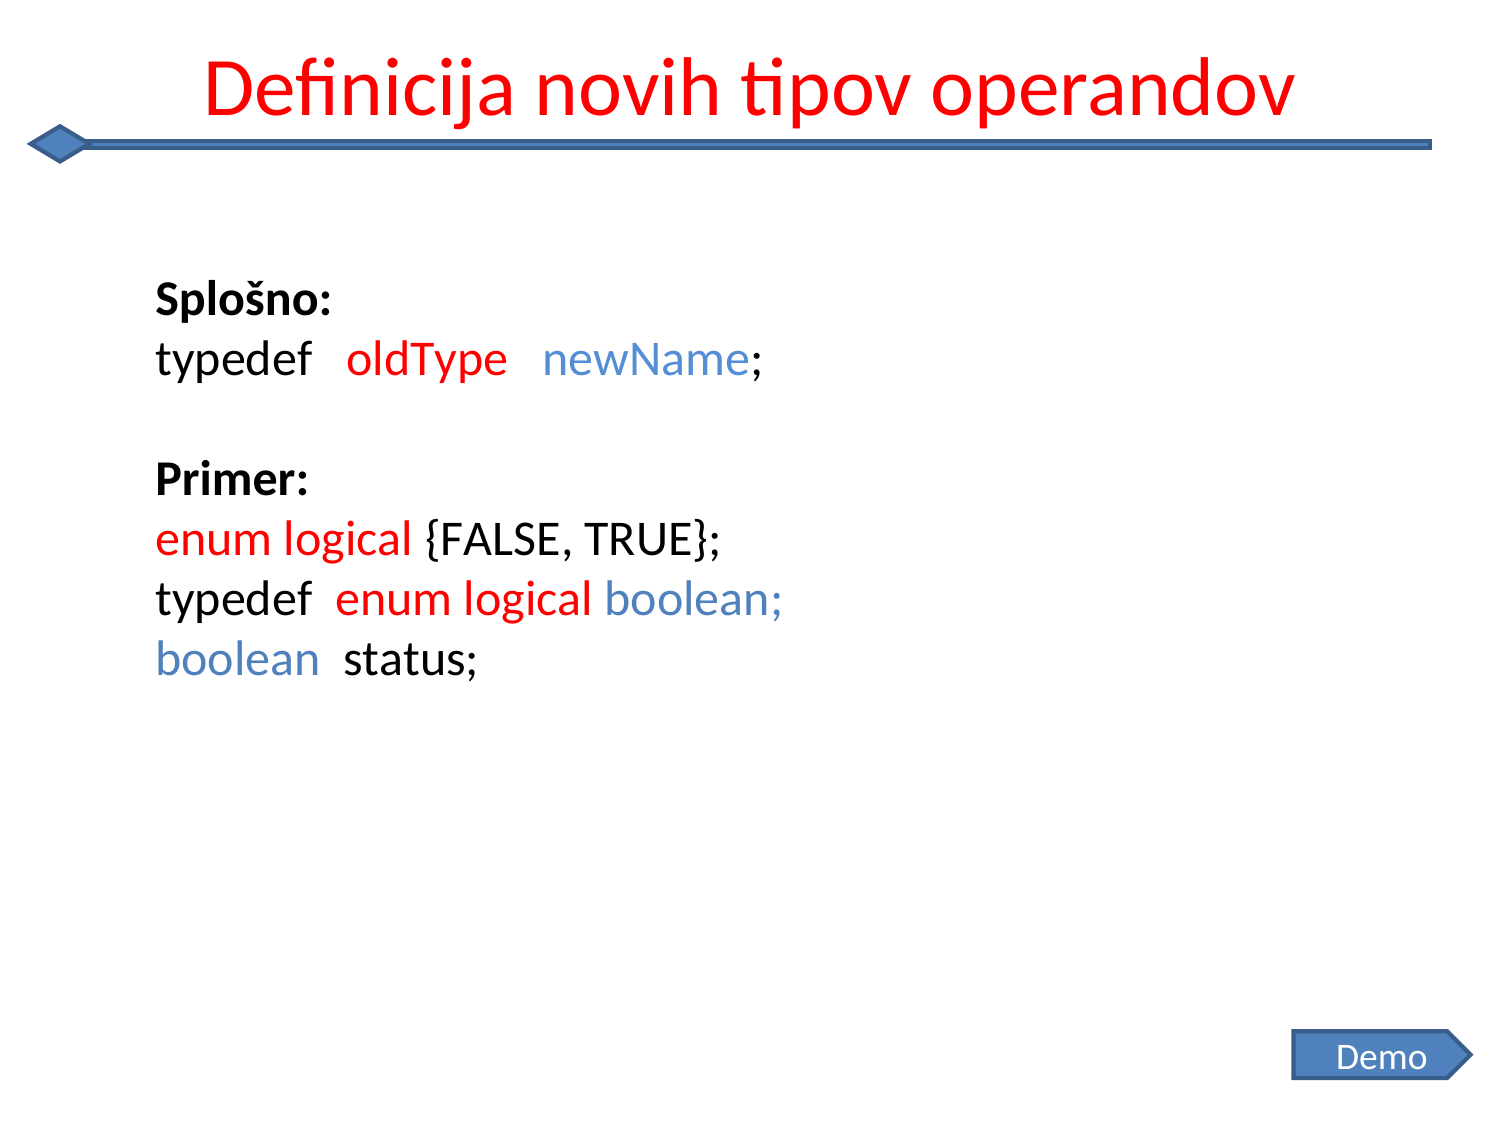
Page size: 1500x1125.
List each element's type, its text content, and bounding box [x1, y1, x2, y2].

text_box Splošno: typedef oldType newName; Primer: enum logical {FALSE, TRUE}; typedef enum logical boolean; boolean status; [140, 257, 1419, 754]
text_box Demo [1293, 1031, 1471, 1079]
title Definicija novih tipov operandov [75, 23, 1426, 141]
